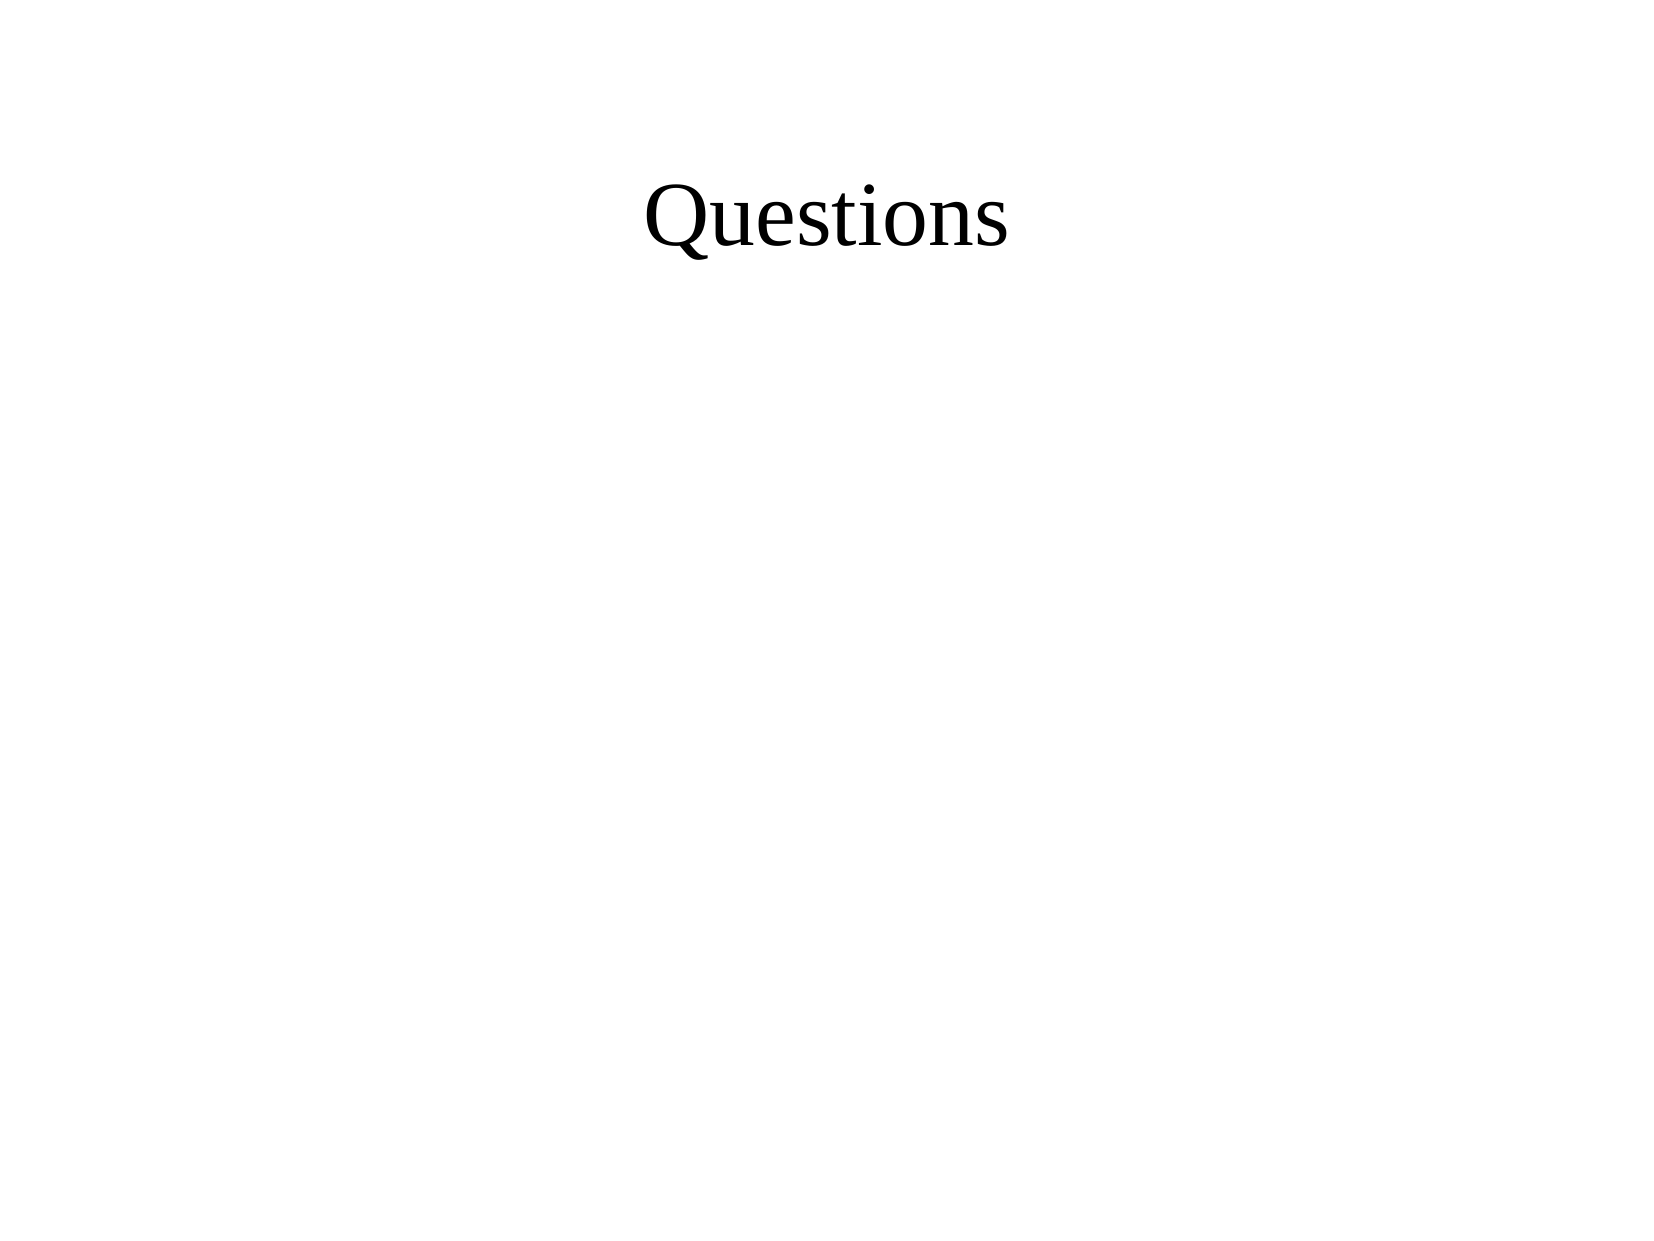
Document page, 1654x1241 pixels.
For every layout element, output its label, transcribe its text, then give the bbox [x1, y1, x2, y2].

title Questions [121, 102, 1534, 325]
